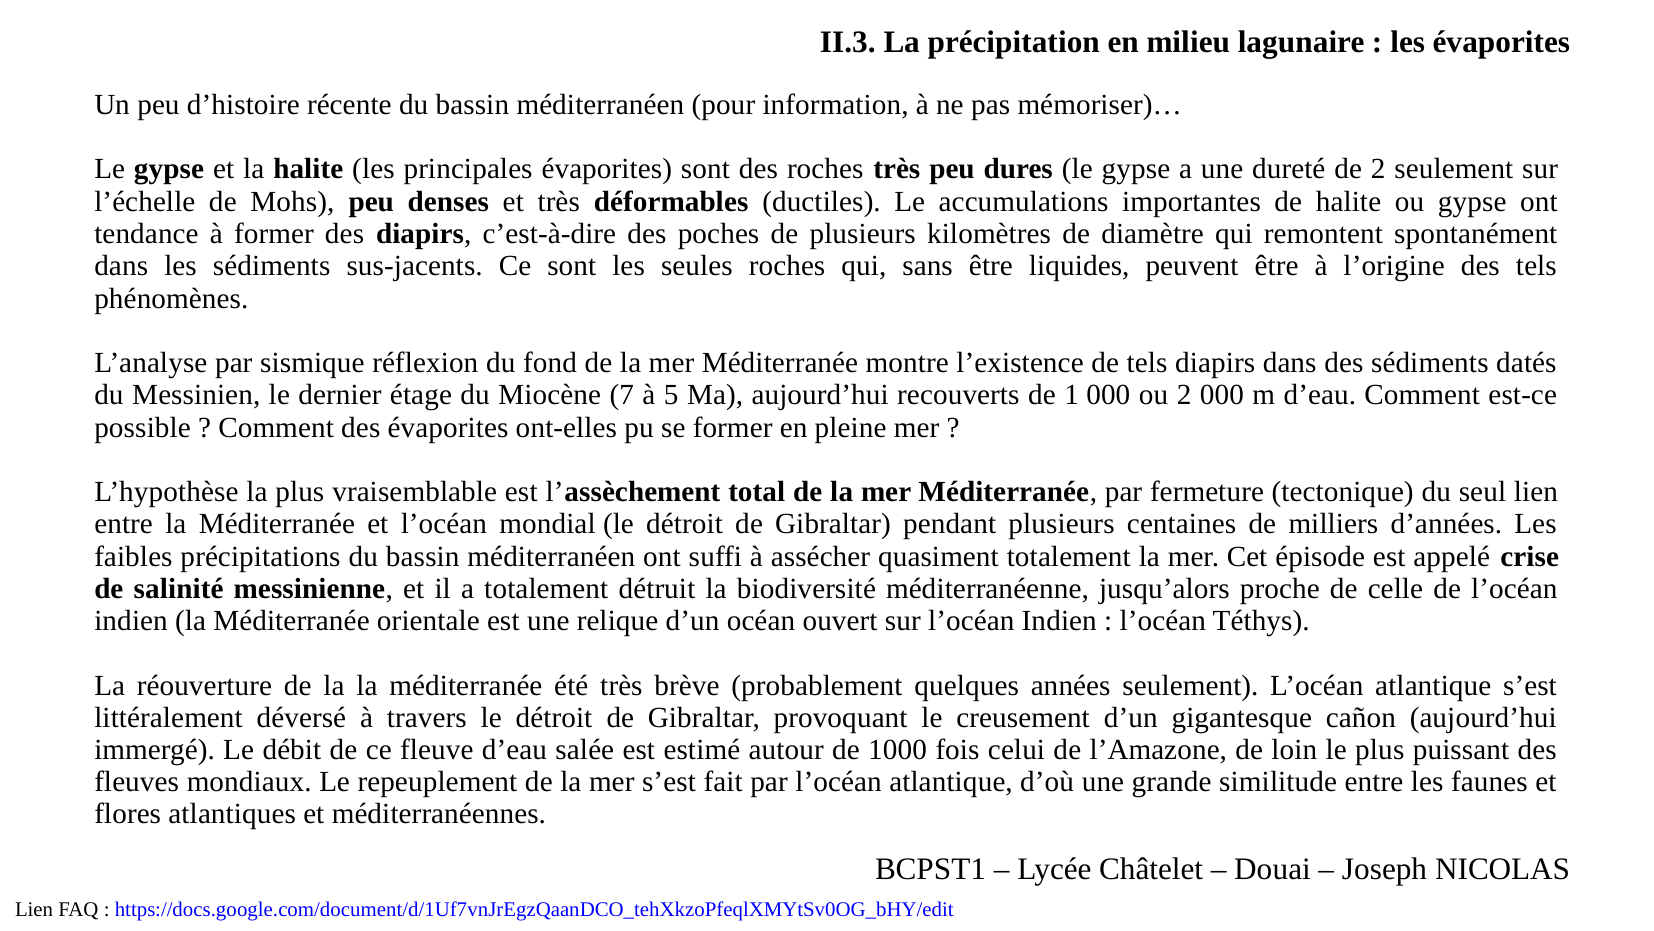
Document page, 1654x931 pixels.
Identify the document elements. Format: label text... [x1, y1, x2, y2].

text_box II.3. La précipitation en milieu lagunaire : les évaporites [637, 5, 1572, 78]
text_box Un peu d’histoire récente du bassin méditerranéen (pour information, à ne pas mémoriser)… Le gypse et la halite (les principales évaporites) sont des roches très peu dures (le gypse a une dureté de 2 seulement sur l’échelle de Mohs), peu denses et très déformables (ductiles). Le accumulations importantes de halite ou gypse ont tendance à former des diapirs, c’est-à-dire des poches de plusieurs kilomètres de diamètre qui remontent spontanément dans les sédiments sus-jacents. Ce sont les seules roches qui, sans être liquides, peuvent être à l’origine des tels phénomènes. L’analyse par sismique réflexion du fond de la mer Méditerranée montre l’existence de tels diapirs dans des sédiments datés du Messinien, le dernier étage du Miocène (7 à 5 Ma), aujourd’hui recouverts de 1 000 ou 2 000 m d’eau. Comment est-ce possible ? Comment des évaporites ont-elles pu se former en pleine mer ? L’hypothèse la plus vraisemblable est l’assèchement total de la mer Méditerranée, par fermeture (tectonique) du seul lien entre la Méditerranée et l’océan mondial (le détroit de Gibraltar) pendant plusieurs centaines de milliers d’années. Les faibles précipitations du bassin méditerranéen ont suffi à assécher quasiment totalement la mer. Cet épisode est appelé crise de salinité messinienne, et il a totalement détruit la biodiversité méditerranéenne, jusqu’alors proche de celle de l’océan indien (la Méditerranée orientale est une relique d’un océan ouvert sur l’océan Indien : l’océan Téthys). La réouverture de la la méditerranée été très brève (probablement quelques années seulement). L’océan atlantique s’est littéralement déversé à travers le détroit de Gibraltar, provoquant le creusement d’un gigantesque cañon (aujourd’hui immergé). Le débit de ce fleuve d’eau salée est estimé autour de 1000 fois celui de l’Amazone, de loin le plus puissant des fleuves mondiaux. Le repeuplement de la mer s’est fait par l’océan atlantique, d’où une grande similitude entre les faunes et flores atlantiques et méditerranéennes. [94, 88, 1560, 831]
text_box Lien FAQ : https://docs.google.com/document/d/1Uf7vnJrEgzQaanDCO_tehXkzoPfeqlXMYtSv0OG_bHY/edit [0, 897, 993, 931]
text_box BCPST1 – Lycée Châtelet – Douai – Joseph NICOLAS [637, 832, 1571, 905]
